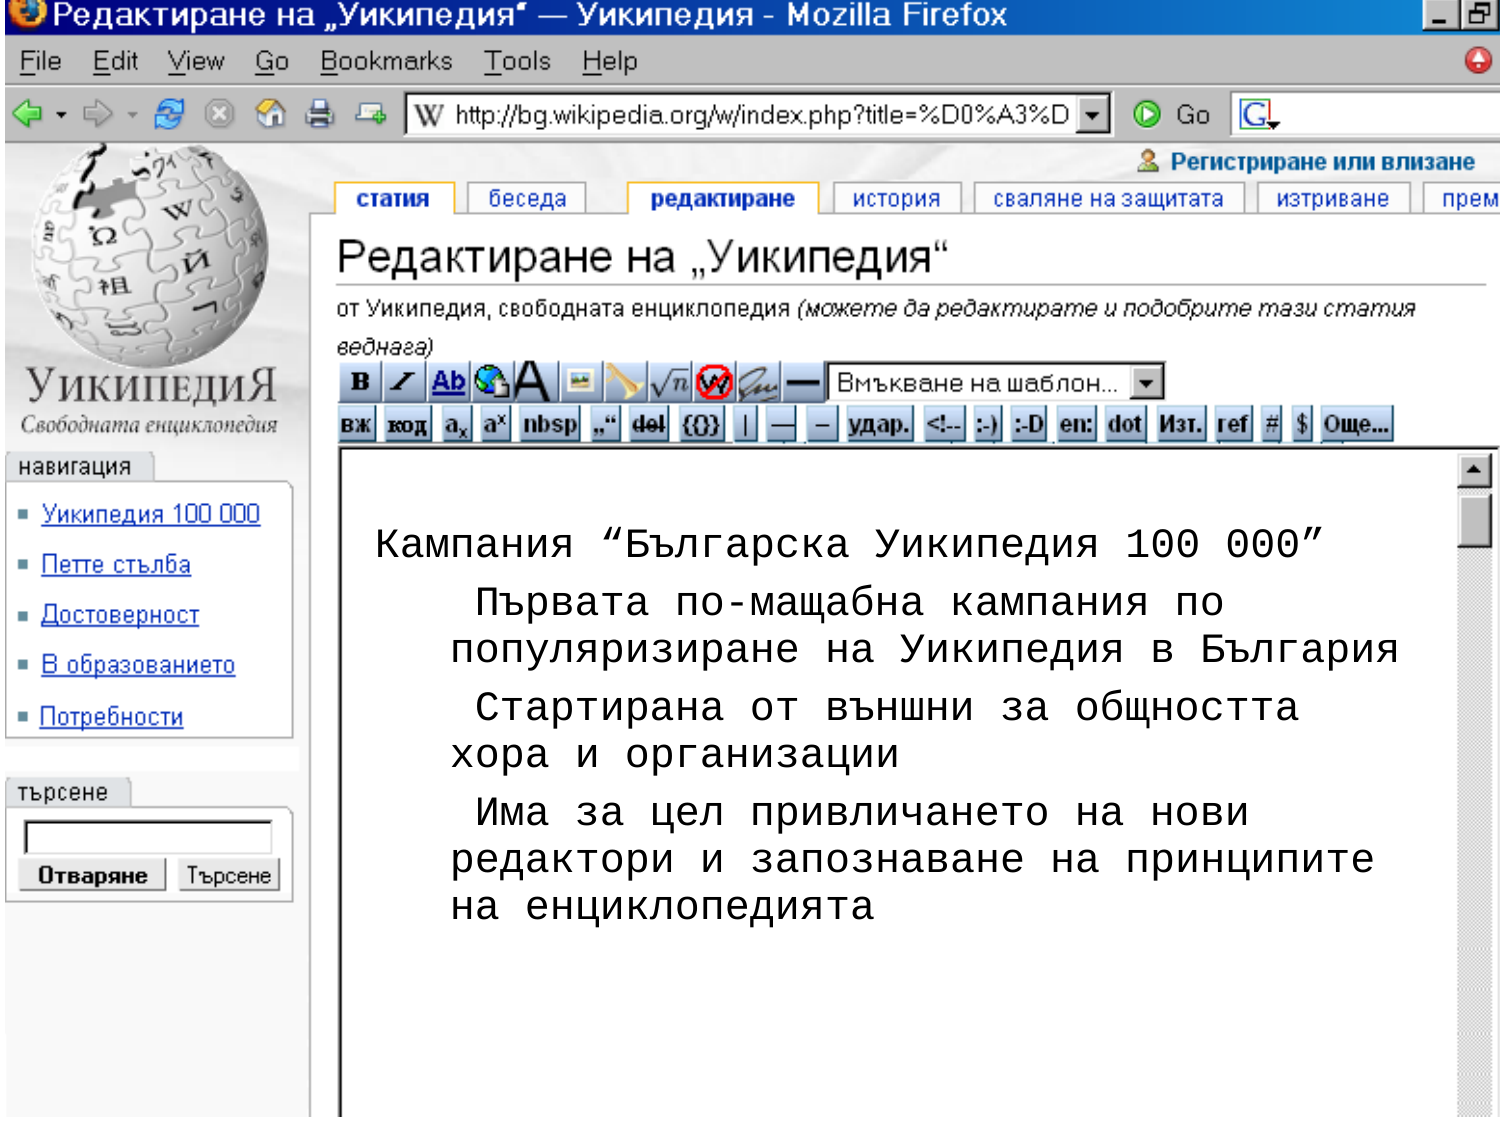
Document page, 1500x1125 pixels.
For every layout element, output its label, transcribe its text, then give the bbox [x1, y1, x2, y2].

picture [5, 0, 1500, 1117]
text_box Кампания “Българска Уикипедия 100 000” Първата по-мащабна кампания по популяризиране на Уикипедия в България Стартирана от външни за общността хора и организации Има за цел привличането на нови редактори и запознаване на принципите на енциклопедията [360, 467, 1436, 1094]
